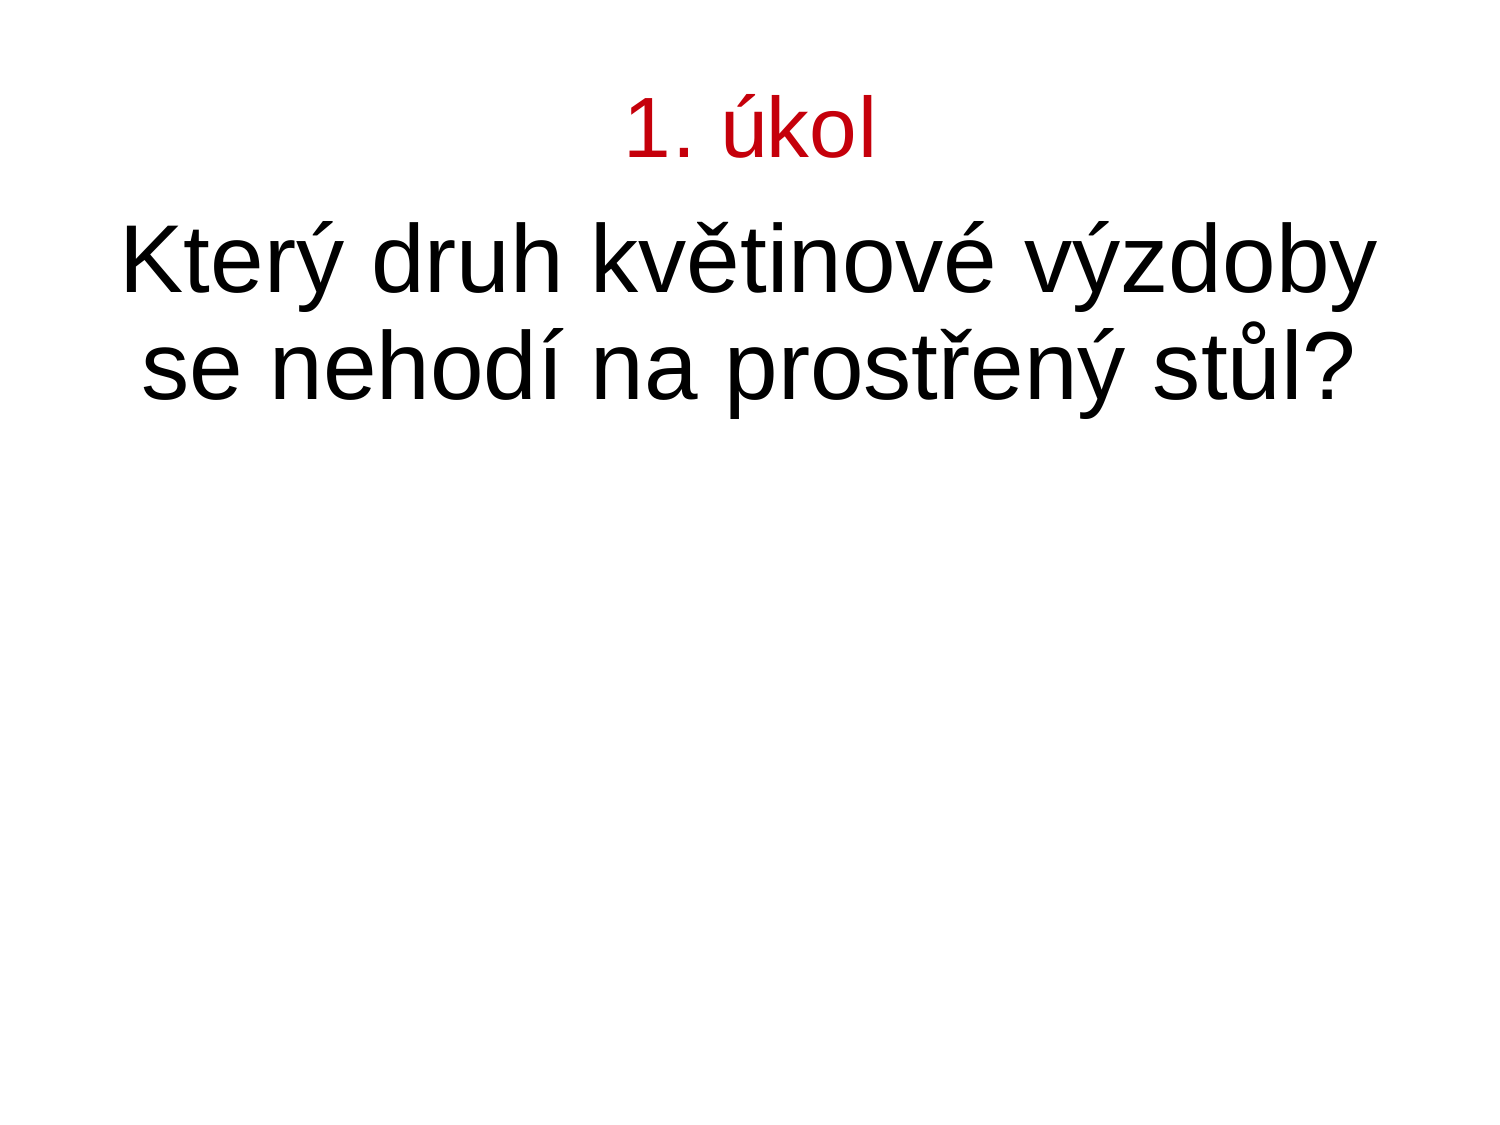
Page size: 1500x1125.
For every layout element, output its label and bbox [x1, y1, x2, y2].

text_box [111, 45, 1389, 1035]
